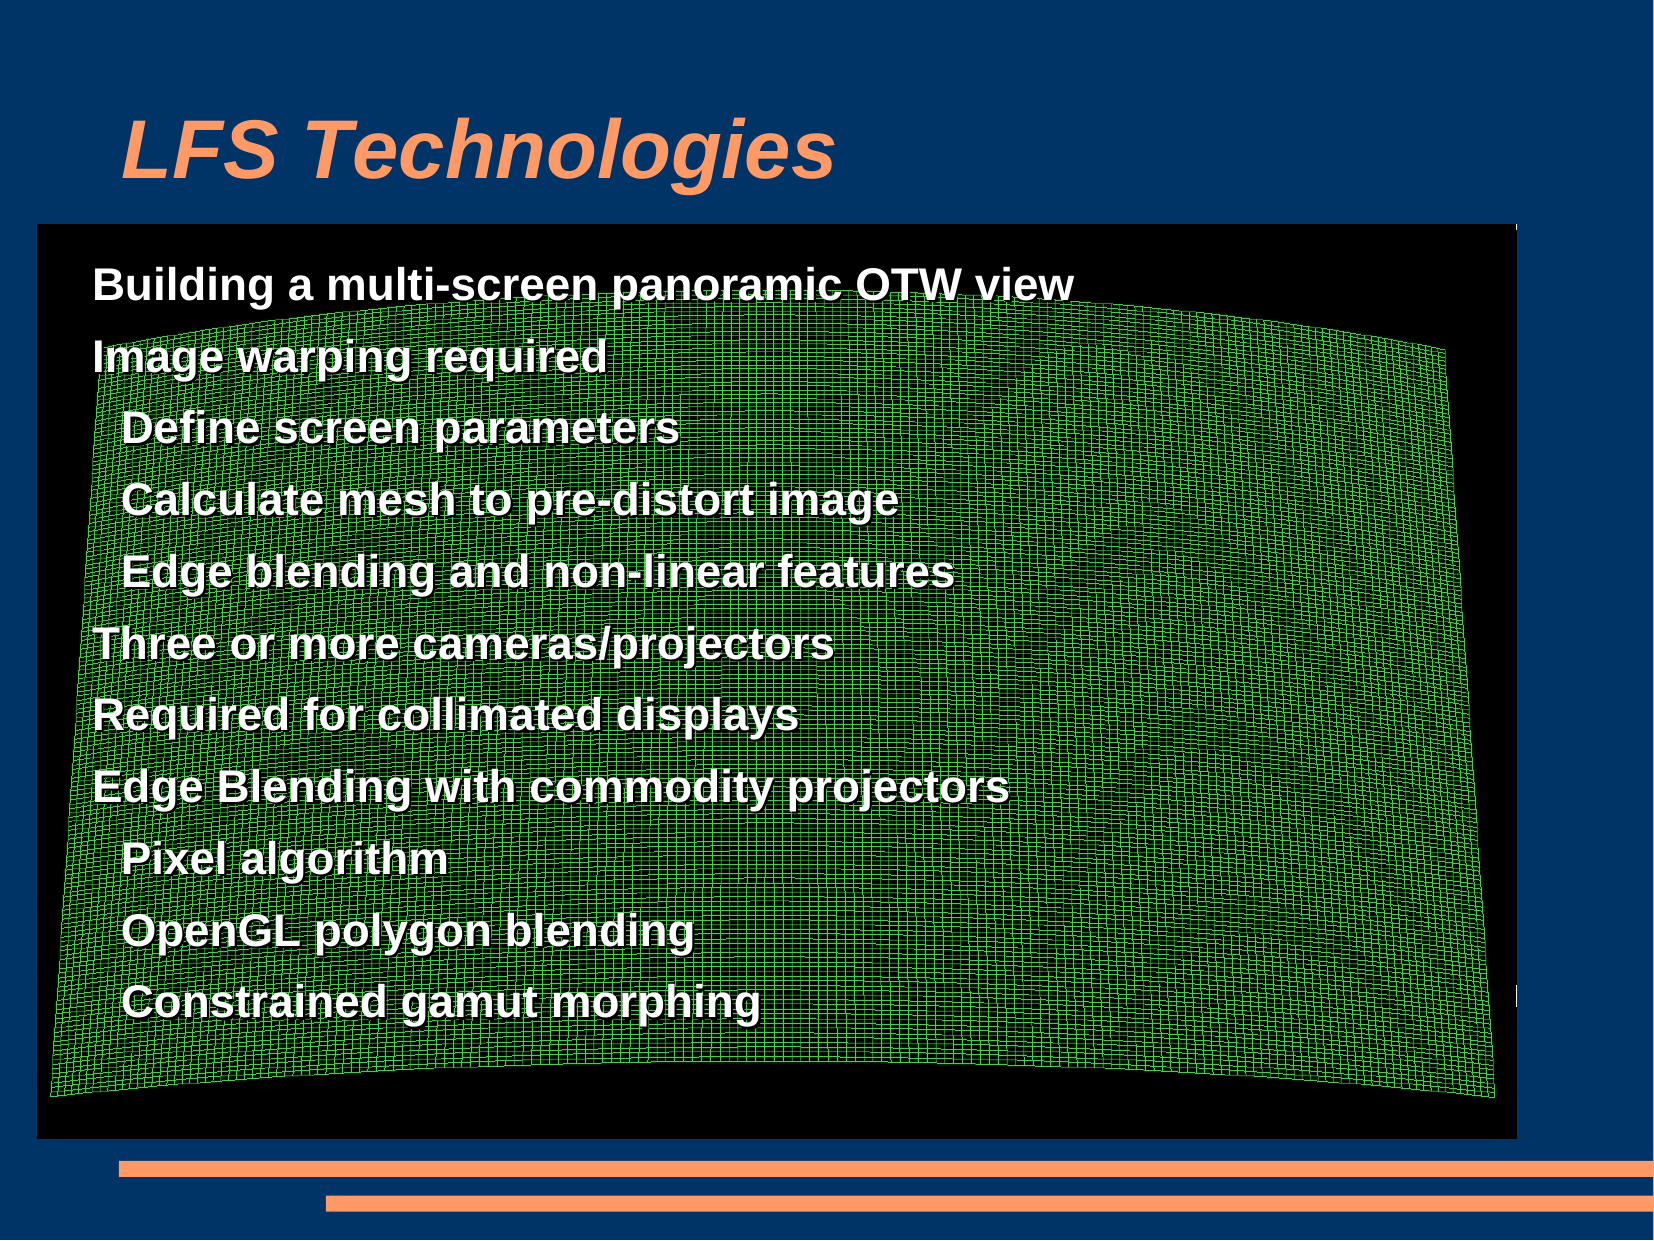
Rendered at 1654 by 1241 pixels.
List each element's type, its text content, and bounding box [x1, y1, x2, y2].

list Building a multi-screen panoramic OTW view Image warping required Define screen parameters Calculate mesh to pre-distort image Edge blending and non-linear features Three or more cameras/projectors Required for collimated displays Edge Blending with commodity projectors Pixel algorithm OpenGL polygon blending Constrained gamut morphing [75, 262, 1562, 1206]
picture [37, 224, 1517, 1139]
title LFS Technologies [121, 46, 1534, 254]
